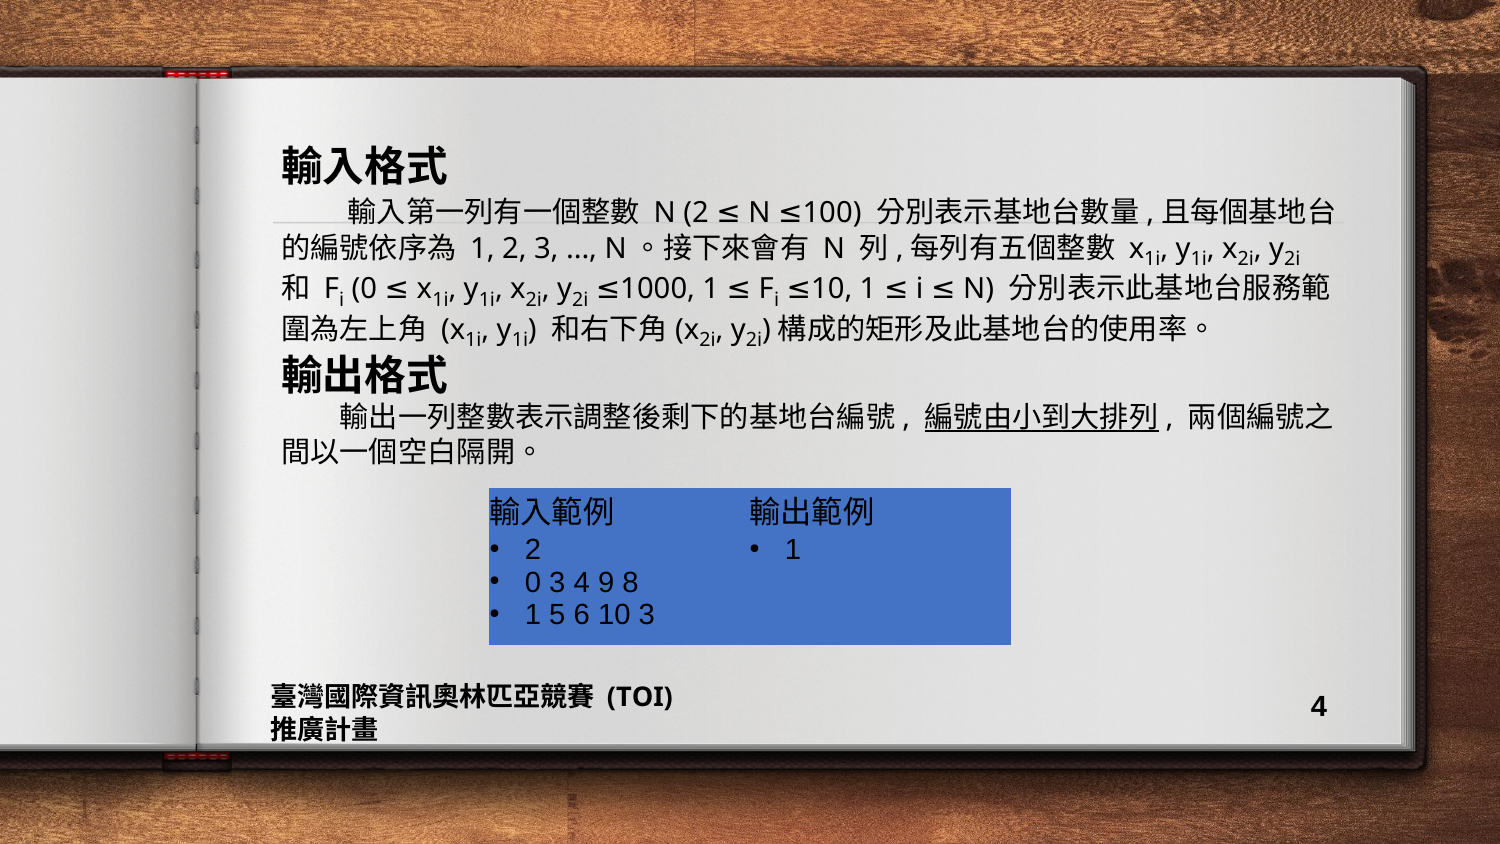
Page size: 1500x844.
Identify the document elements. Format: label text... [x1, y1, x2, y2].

text_box 輸入格式 輸入第一列有一個整數 N (2 ≤ N ≤100) 分別表示基地台數量,且每個基地台的編號依序為 1, 2, 3, ..., N。接下來會有 N 列,每列有五個整數 x1i, y1i, x2i, y2i 和 Fi (0 ≤ x1i, y1i, x2i, y2i ≤1000, 1 ≤ Fi ≤10, 1 ≤ i ≤ N) 分別表示此基地台服務範圍為左上角 (x1i, y1i) 和右下角(x2i, y2i)構成的矩形及此基地台的使用率。 [266, 132, 1356, 341]
text_box 輸出格式 輸出一列整數表示調整後剩下的基地台編號, 編號由小到大排列, 兩個編號之間以一個空白隔開。 [266, 341, 1368, 484]
text_box [1295, 672, 1386, 737]
table_header 輸入範例 2 0 3 4 9 8 1 5 6 10 3 [489, 488, 749, 645]
table_header 輸出範例 1 [749, 488, 1011, 645]
